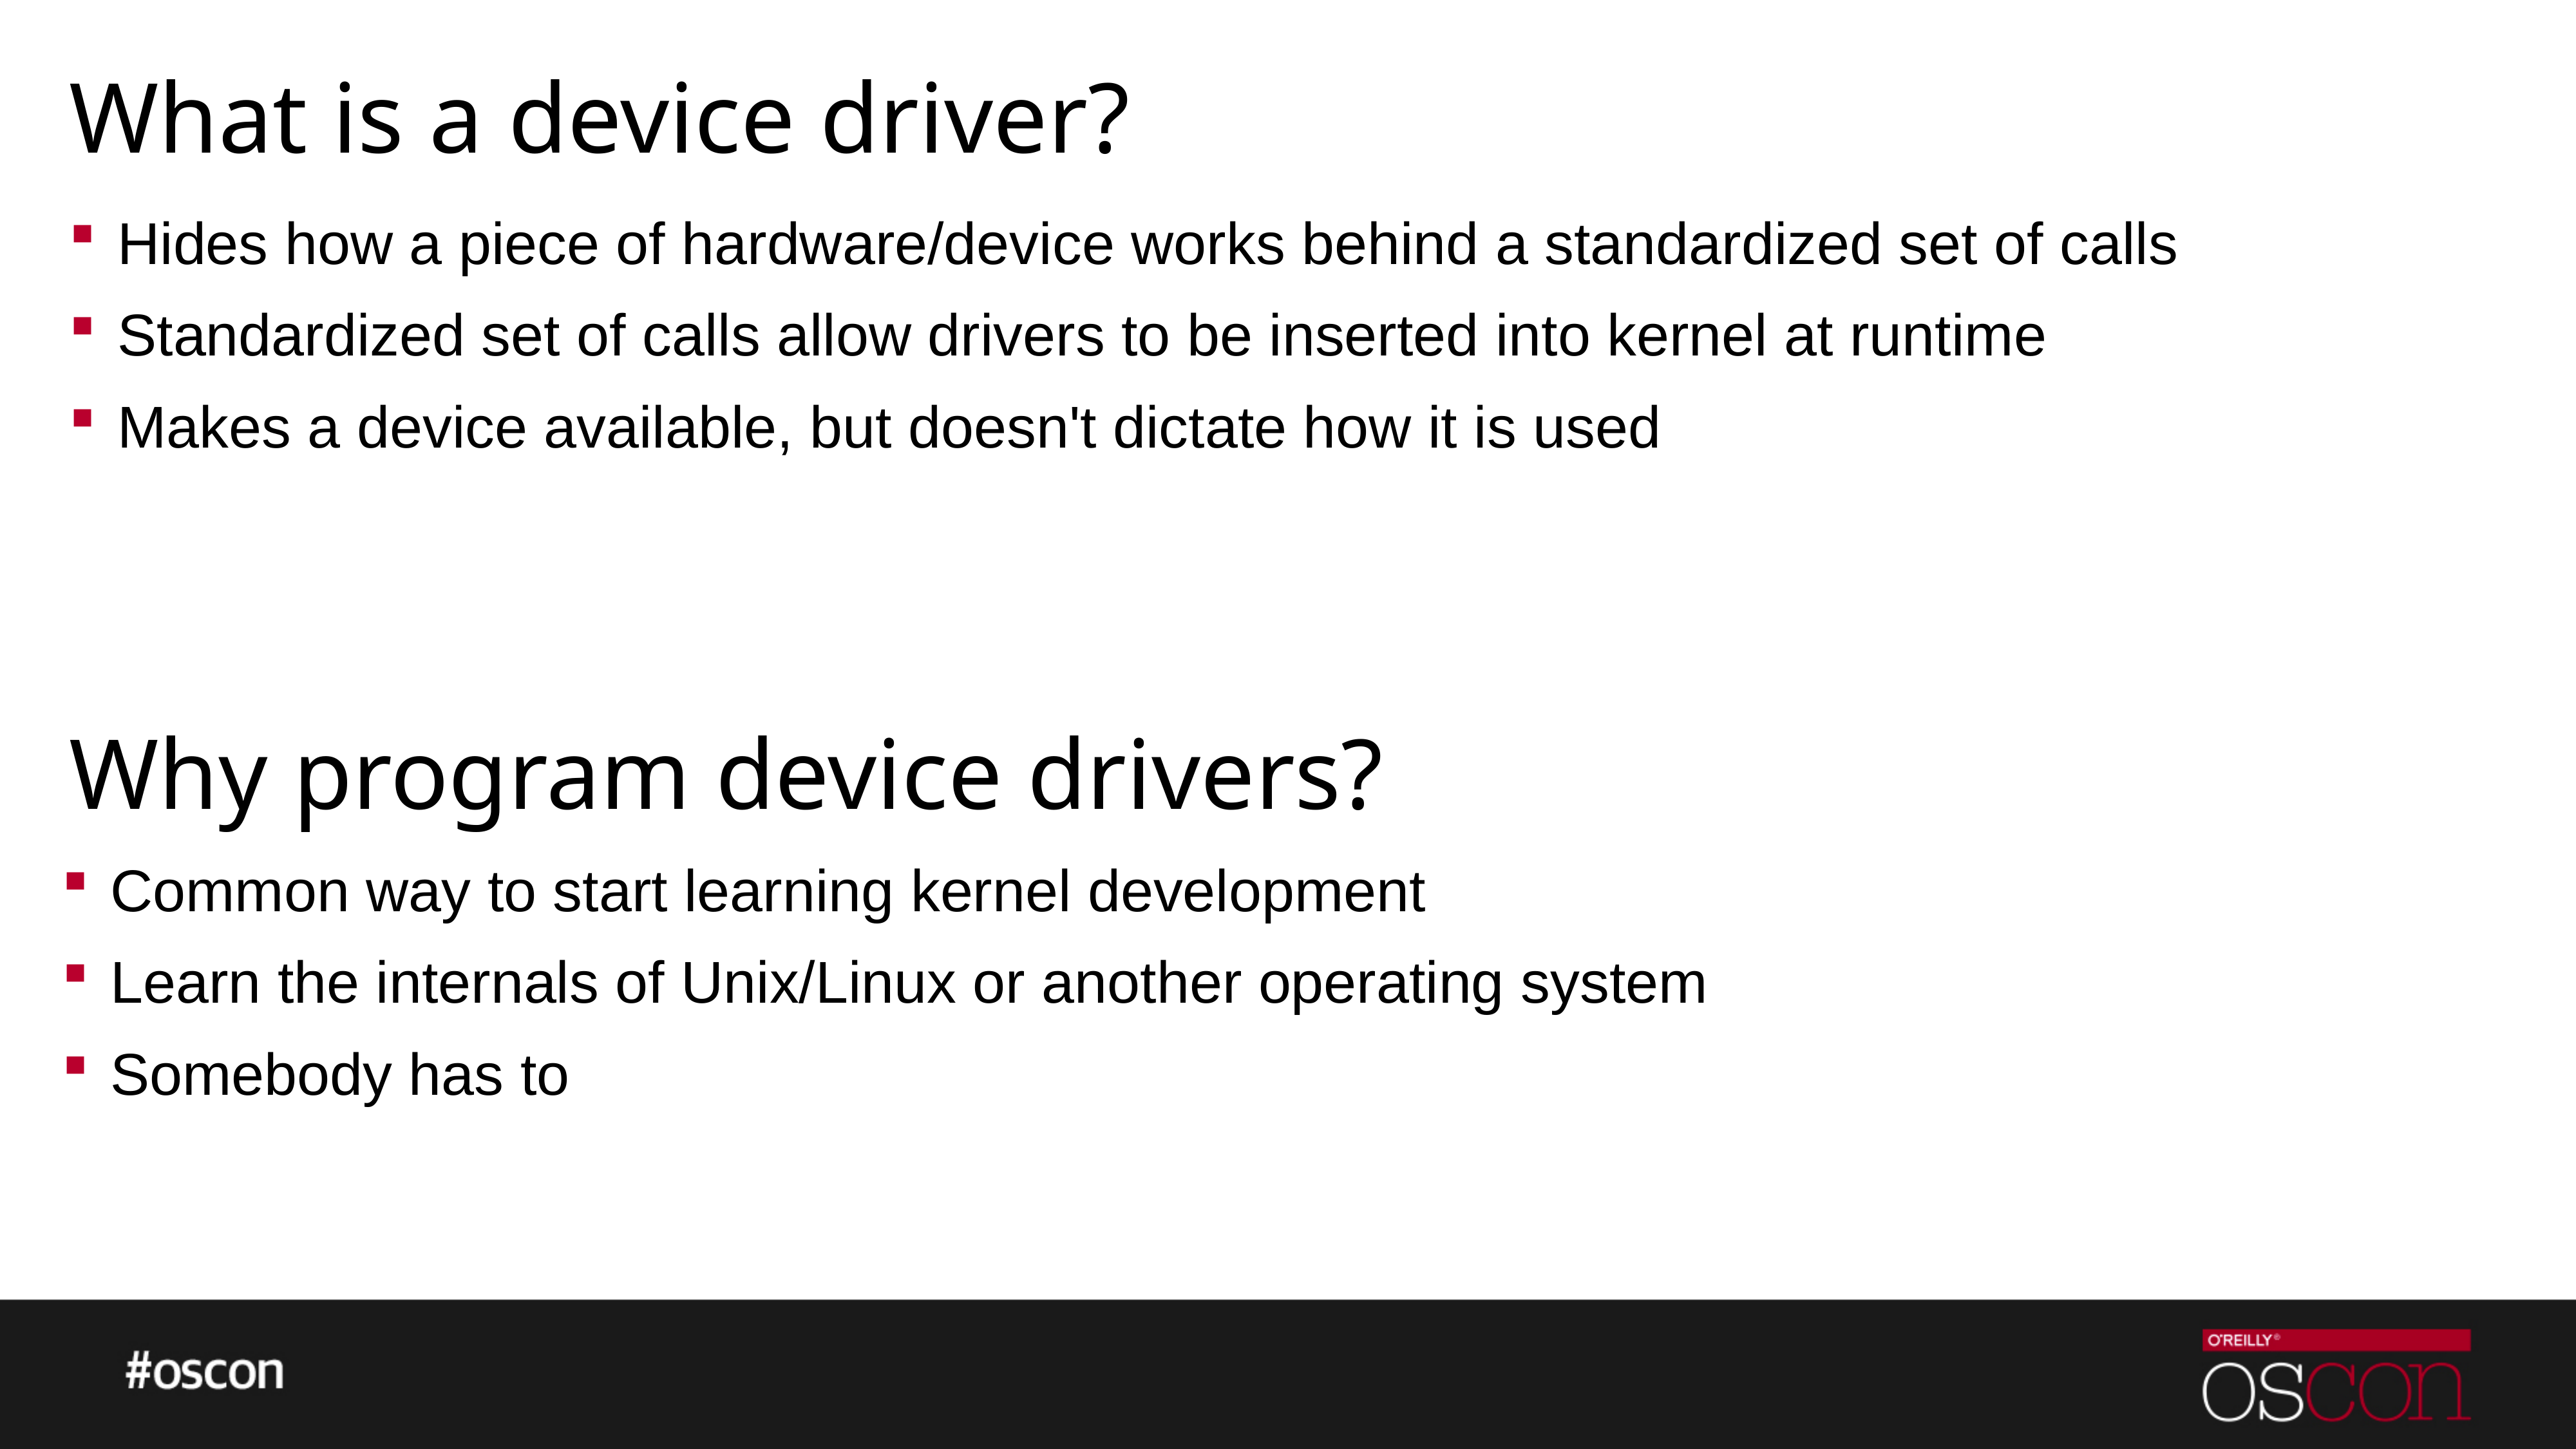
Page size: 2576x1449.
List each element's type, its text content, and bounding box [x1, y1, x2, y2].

title Why program device drivers? [65, 666, 2510, 875]
list Common way to start learning kernel development Learn the internals of Unix/Linux or another operating system Somebody has to [58, 856, 2503, 1363]
list Hides how a piece of hardware/device works behind a standardized set of calls Standardized set of calls allow drivers to be inserted into kernel at runtime Makes a device available, but doesn't dictate how it is used [65, 209, 2510, 666]
picture [0, 0, 2576, 1449]
title What is a device driver? [65, 10, 2510, 209]
